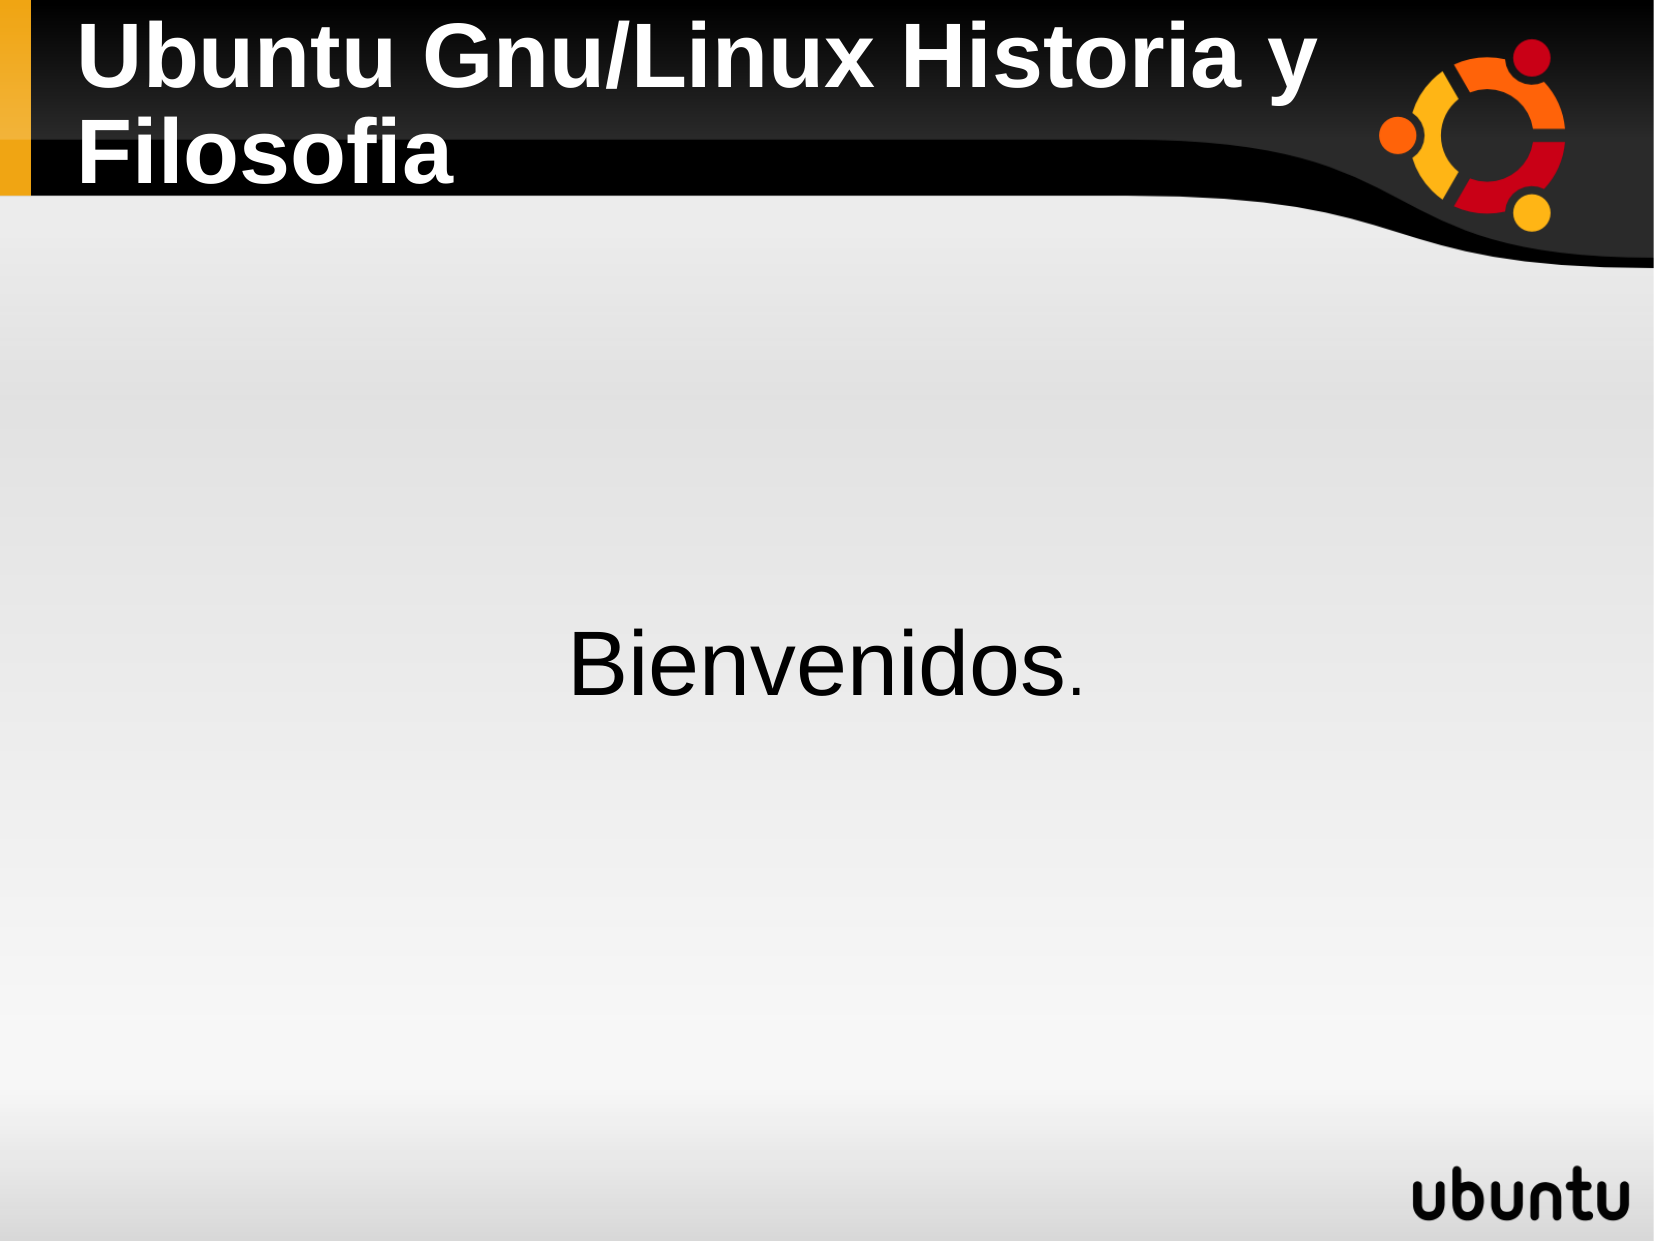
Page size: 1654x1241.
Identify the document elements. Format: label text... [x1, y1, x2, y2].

subtitle Bienvenidos. [82, 290, 1571, 1109]
picture [0, 0, 1654, 1241]
title Ubuntu Gnu/Linux Historia y Filosofia [76, 0, 1565, 210]
